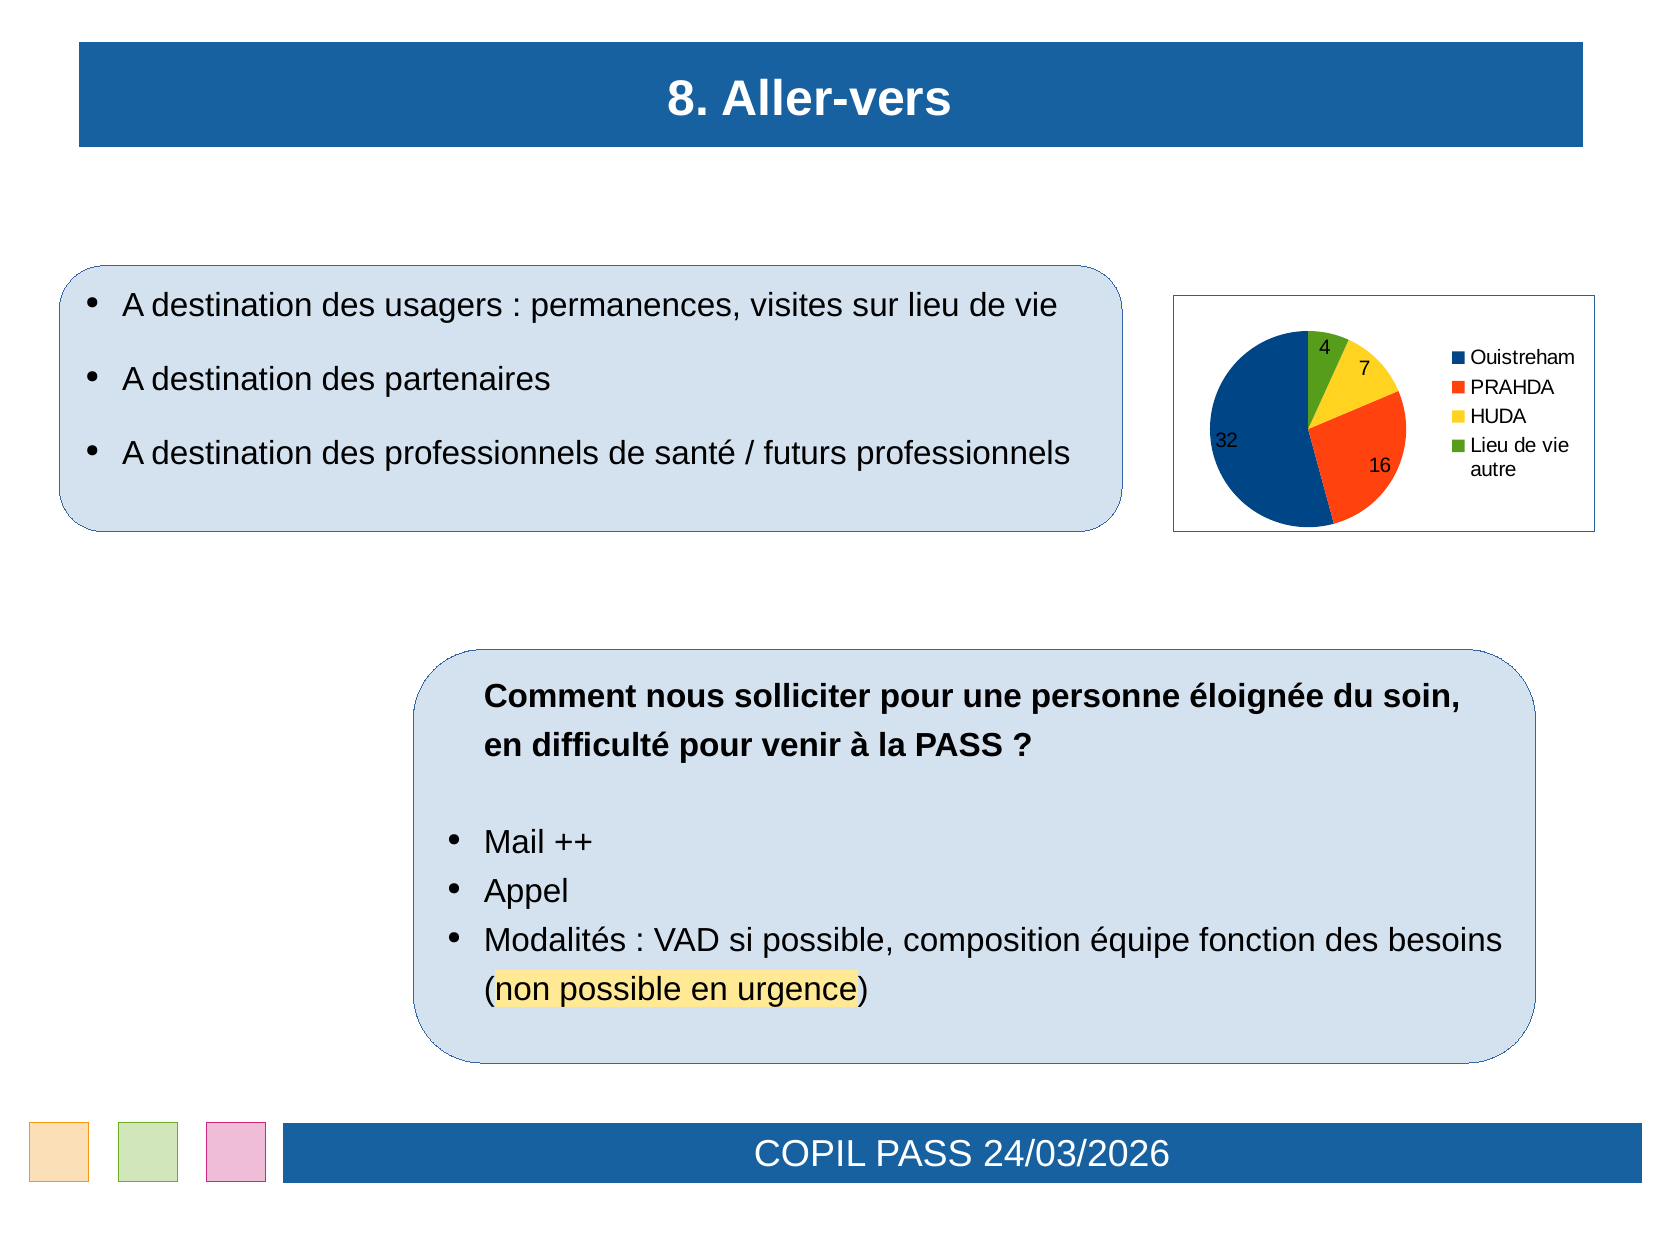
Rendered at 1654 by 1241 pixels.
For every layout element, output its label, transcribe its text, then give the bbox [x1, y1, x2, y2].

chart [1173, 295, 1595, 532]
title 8. Aller-vers [79, 60, 1542, 136]
text_box COPIL PASS 24/03/2026 [283, 1123, 1642, 1183]
text_box [206, 1122, 266, 1182]
text_box Comment nous solliciter pour une personne éloignée du soin, en difficulté pour venir à la PASS ? Mail ++ Appel Modalités : VAD si possible, composition équipe fonction des besoins (non possible en urgence) [413, 649, 1536, 1064]
text_box A destination des usagers : permanences, visites sur lieu de vie A destination des partenaires A destination des professionnels de santé / futurs professionnels [59, 265, 1123, 532]
text_box [118, 1122, 178, 1182]
text_box [29, 1122, 89, 1182]
text_box [79, 42, 1583, 147]
